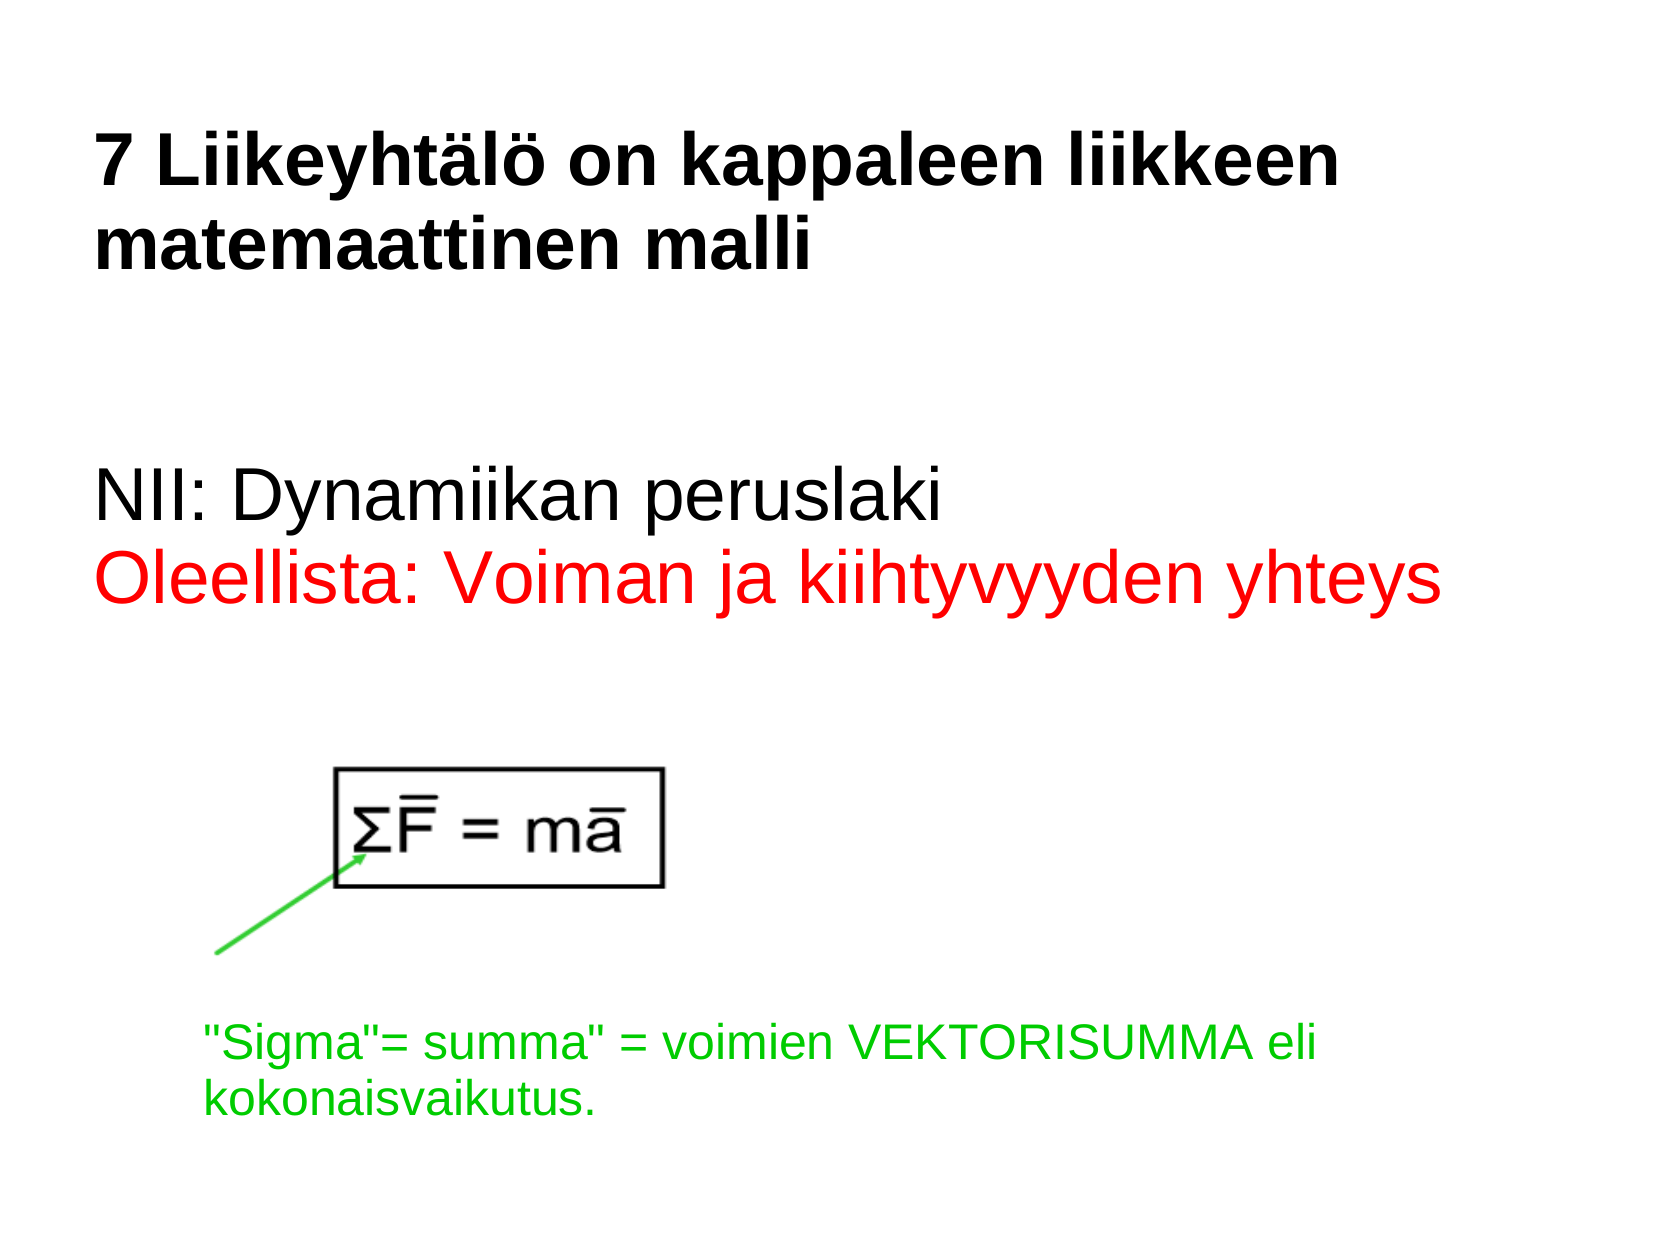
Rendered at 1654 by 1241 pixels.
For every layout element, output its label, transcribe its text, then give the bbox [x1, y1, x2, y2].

text_box "Sigma"= summa" = voimien VEKTORISUMMA eli kokonaisvaikutus. [189, 1003, 1415, 1131]
text_box 7 Liikeyhtälö on kappaleen liikkeen matemaattinen malli NII: Dynamiikan peruslaki Oleellista: Voiman ja kiihtyvyyden yhteys [78, 106, 1619, 709]
picture [171, 732, 709, 970]
